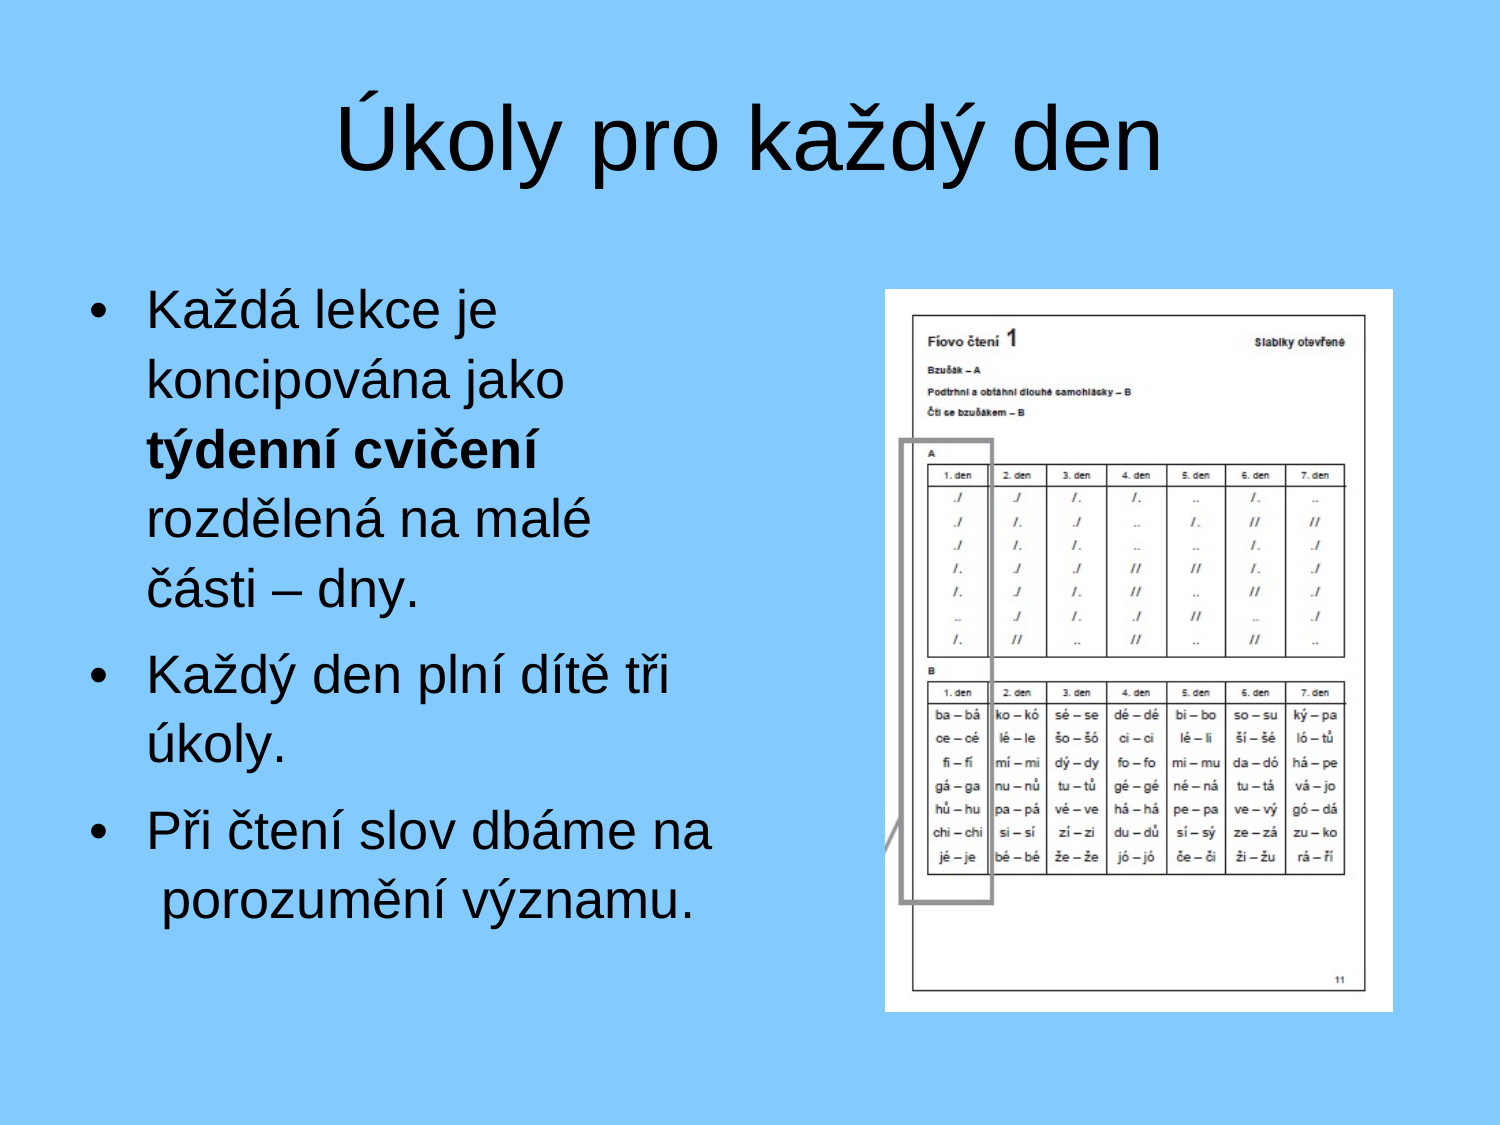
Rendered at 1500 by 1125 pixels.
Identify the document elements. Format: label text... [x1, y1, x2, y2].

list Každá lekce je koncipována jako týdenní cvičení rozdělená na malé části – dny. Každý den plní dítě tři úkoly. Při čtení slov dbáme na porozumění významu. [75, 263, 734, 1009]
title Úkoly pro každý den [75, 21, 1426, 257]
picture [885, 289, 1393, 1012]
